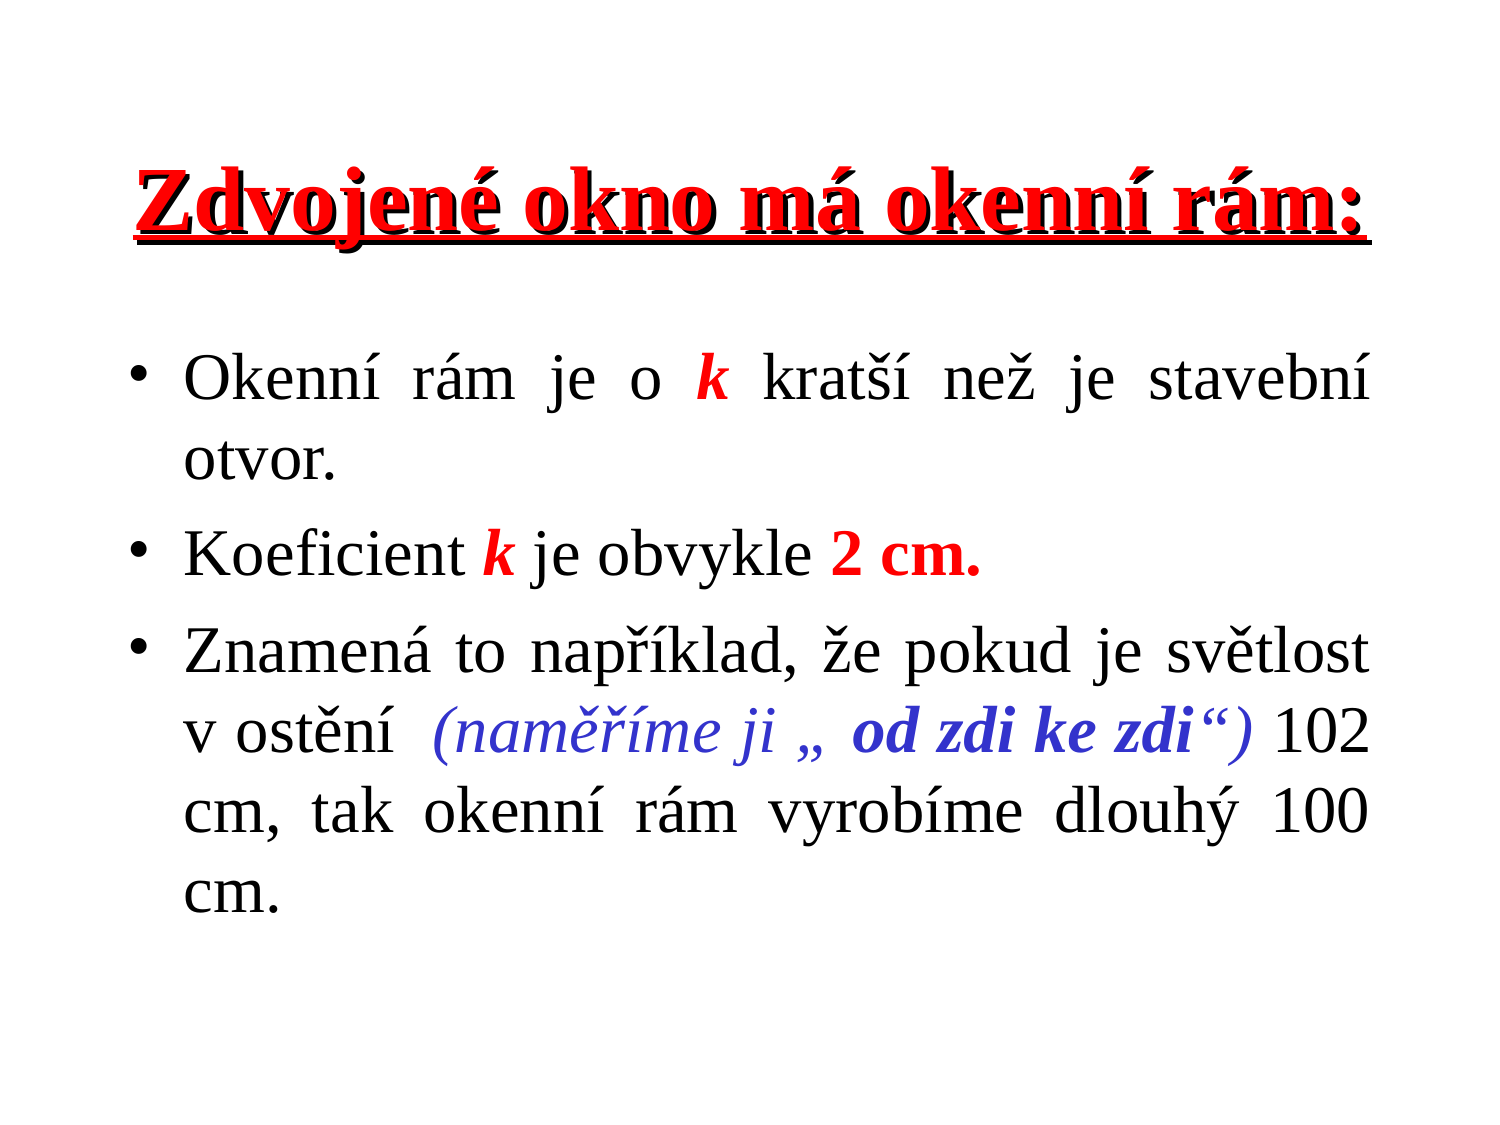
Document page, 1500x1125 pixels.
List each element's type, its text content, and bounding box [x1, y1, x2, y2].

list Okenní rám je o k kratší než je stavební otvor. Koeficient k je obvykle 2 cm. Znamená to například, že pokud je světlost v ostění (naměříme ji „ od zdi ke zdi“) 102 cm, tak okenní rám vyrobíme dlouhý 100 cm. [112, 324, 1388, 1001]
title Zdvojené okno má okenní rám: [112, 99, 1388, 288]
